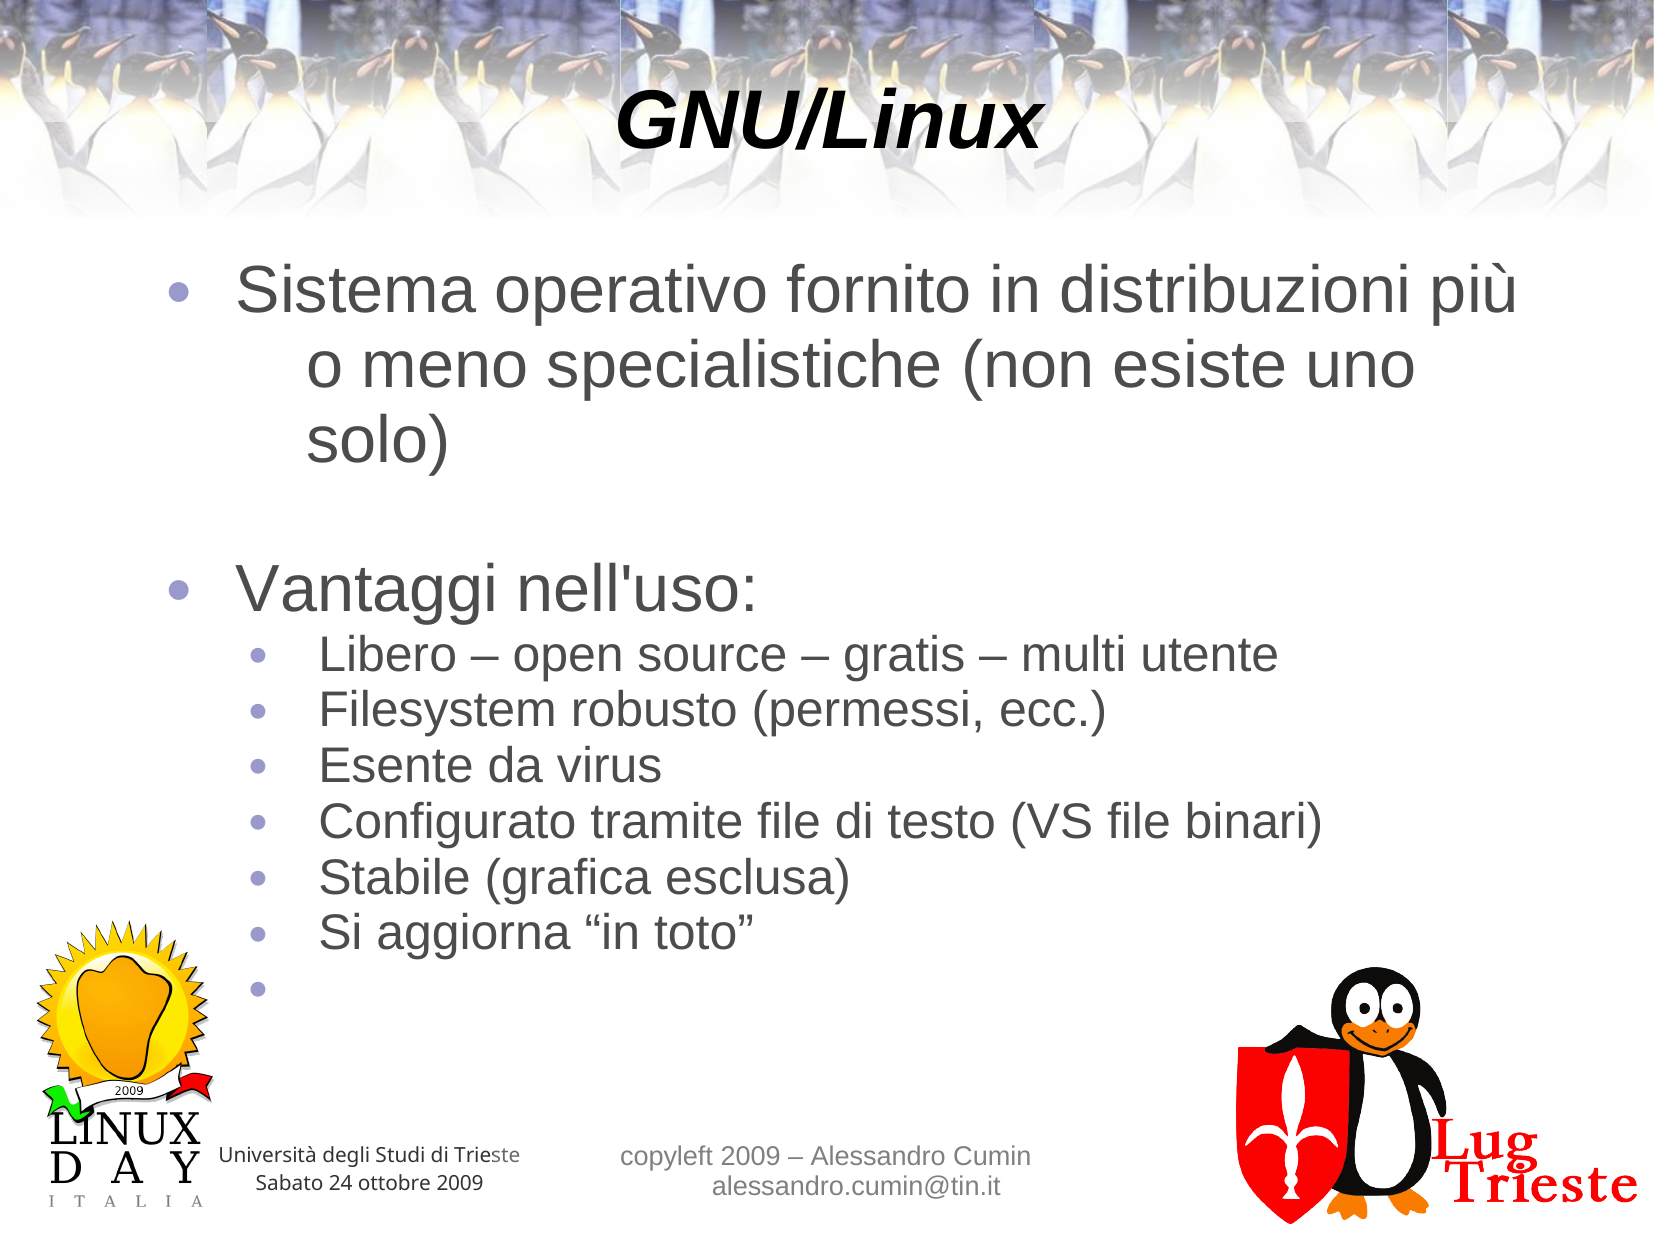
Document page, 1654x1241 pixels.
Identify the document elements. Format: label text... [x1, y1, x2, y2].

picture [1236, 967, 1637, 1224]
picture [36, 920, 214, 1207]
list Sistema operativo fornito in distribuzioni più o meno specialistiche (non esiste uno solo) Vantaggi nell'uso: Libero – open source – gratis – multi utente Filesystem robusto (permessi, ecc.) Esente da virus Configurato tramite file di testo (VS file binari) Stabile (grafica esclusa) Si aggiorna “in toto” [141, 252, 1568, 1017]
title GNU/Linux [49, 16, 1609, 224]
